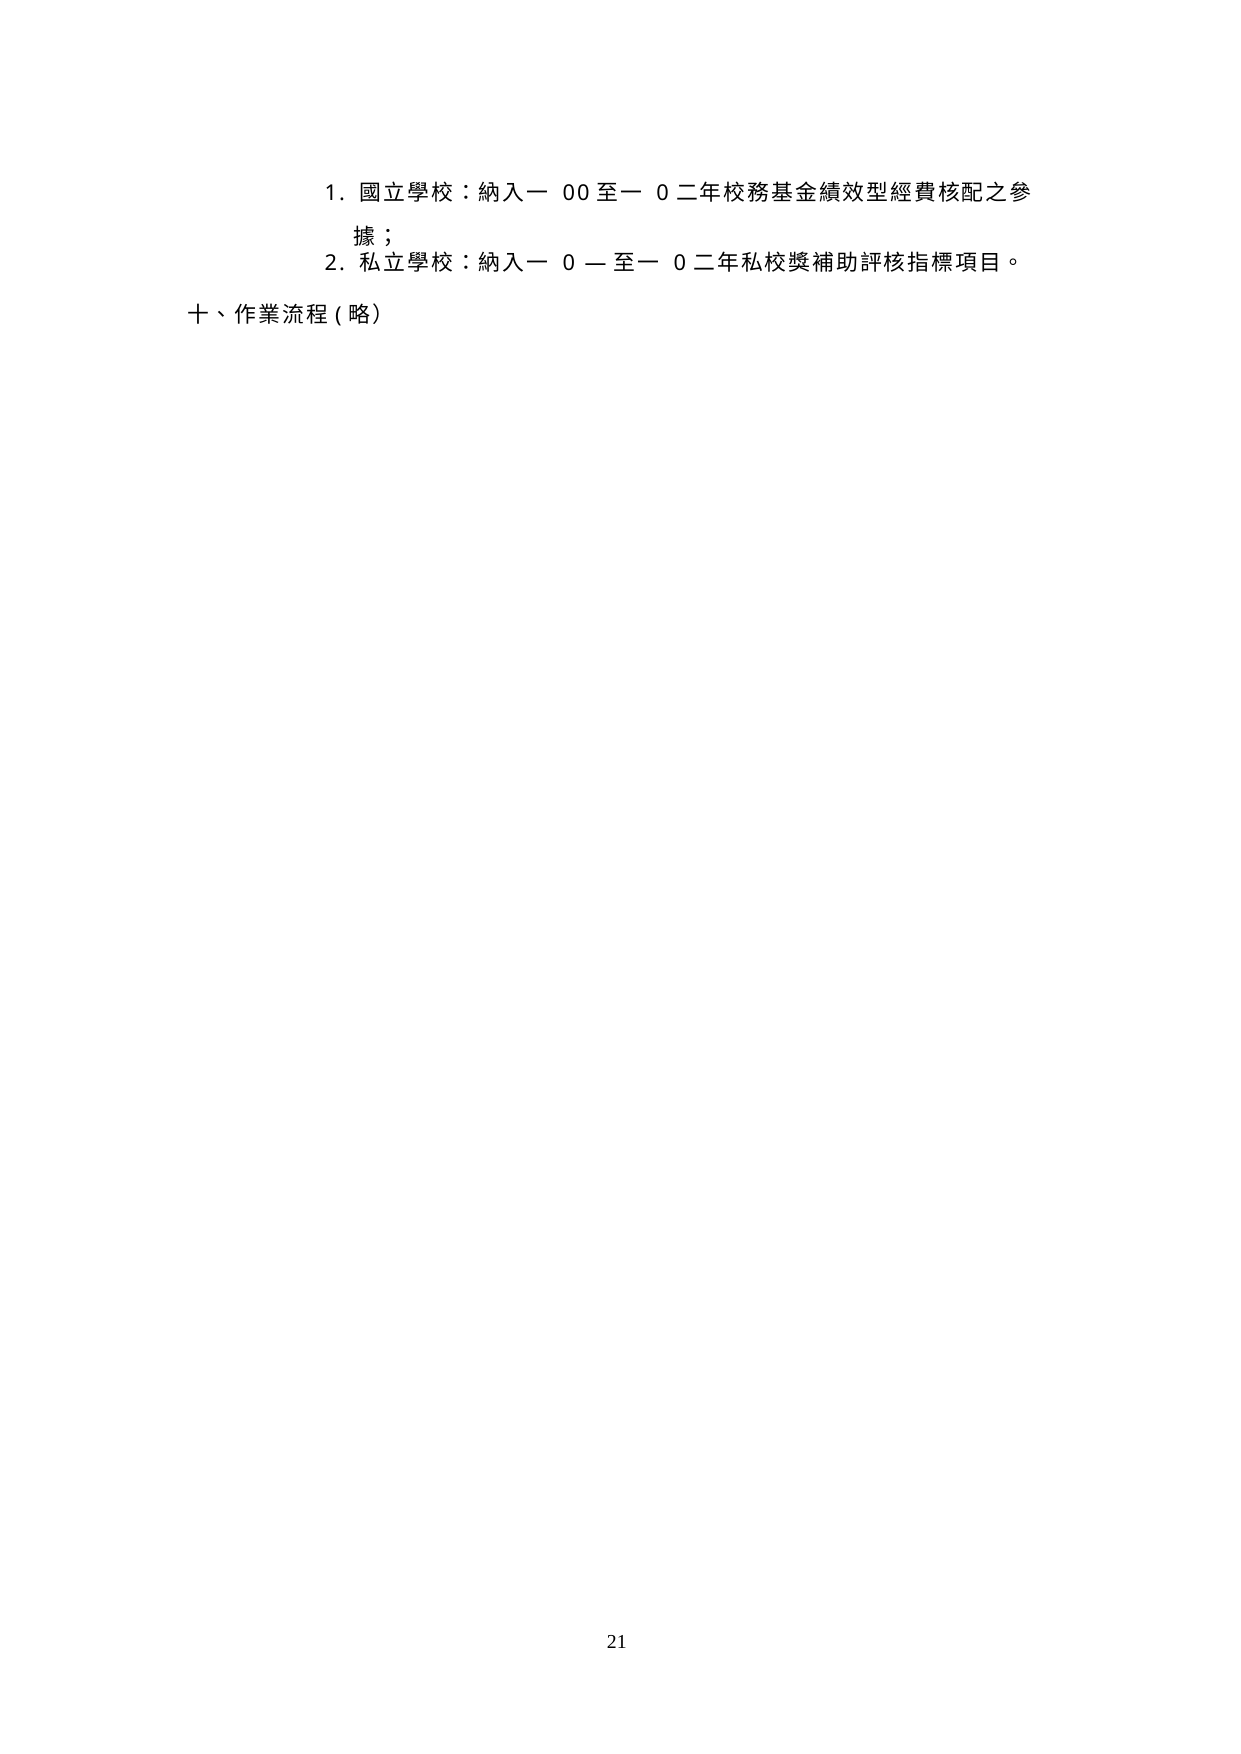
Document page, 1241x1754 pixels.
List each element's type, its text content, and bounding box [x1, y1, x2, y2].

text_box 1. 國立學校：納入一 00至一 0二年校務基金績效型經費核配之參 據； 2. 私立學校：納入一 0 —至一 0二年私校獎補助評核指標項目。 十、作業流程(略） [187, 162, 1055, 336]
text_box 21 [607, 1629, 632, 1649]
